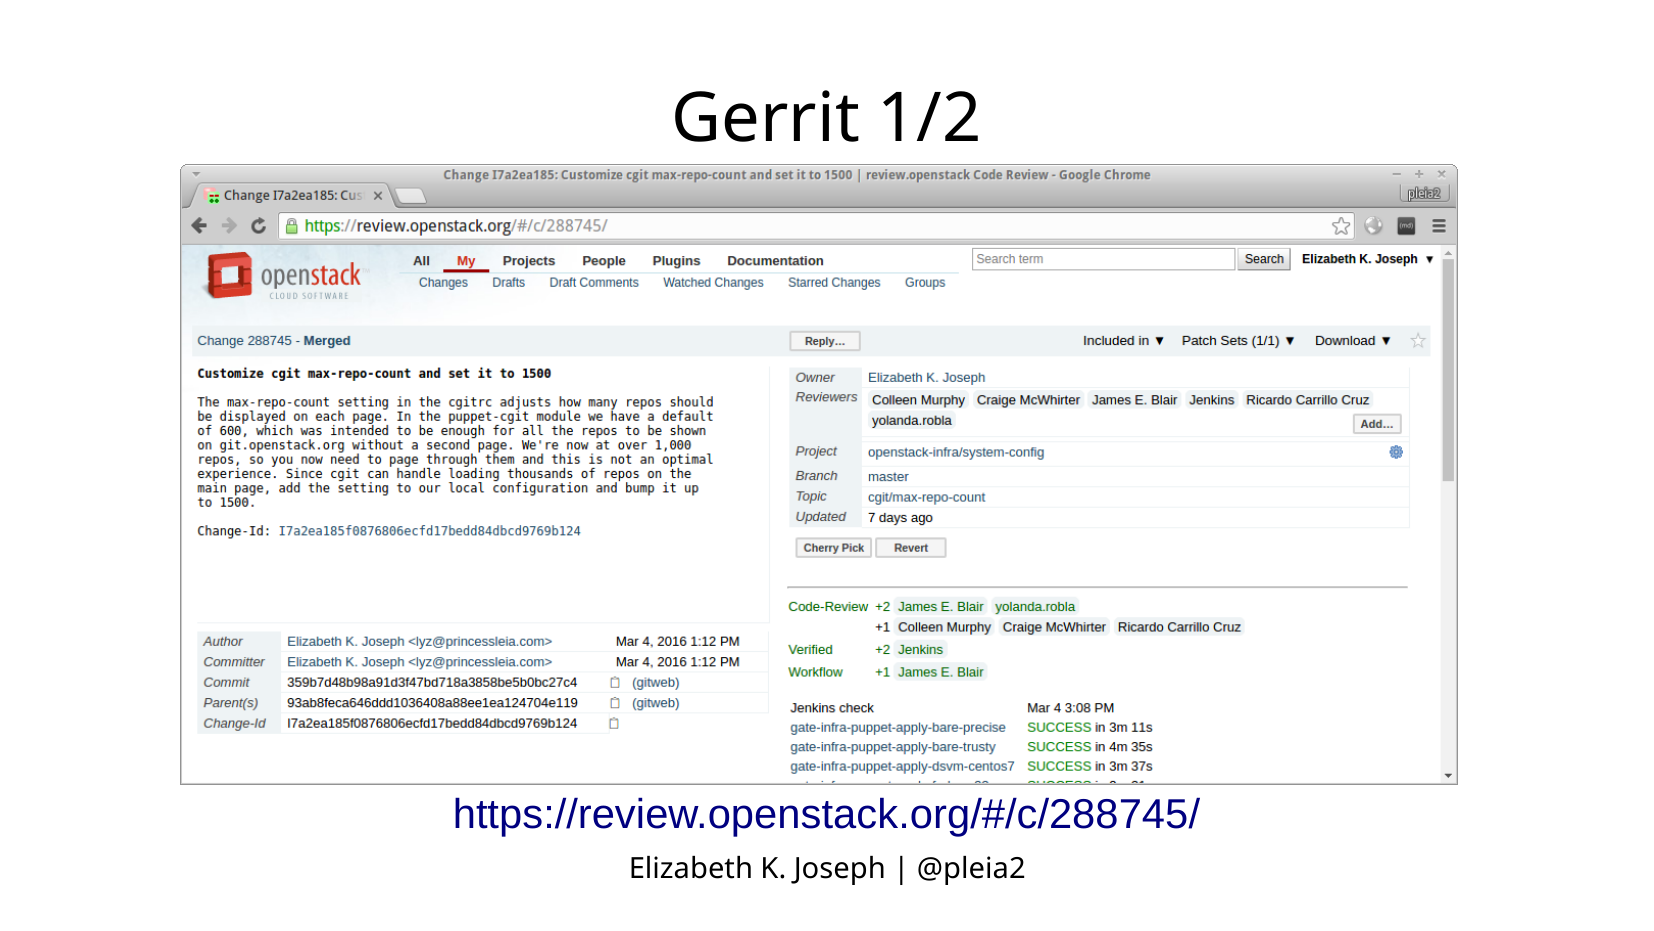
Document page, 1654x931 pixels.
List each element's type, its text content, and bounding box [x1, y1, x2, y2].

subtitle https://review.openstack.org/#/c/288745/ [82, 764, 1571, 864]
picture [180, 164, 1458, 785]
title Gerrit 1/2 [82, 37, 1571, 193]
